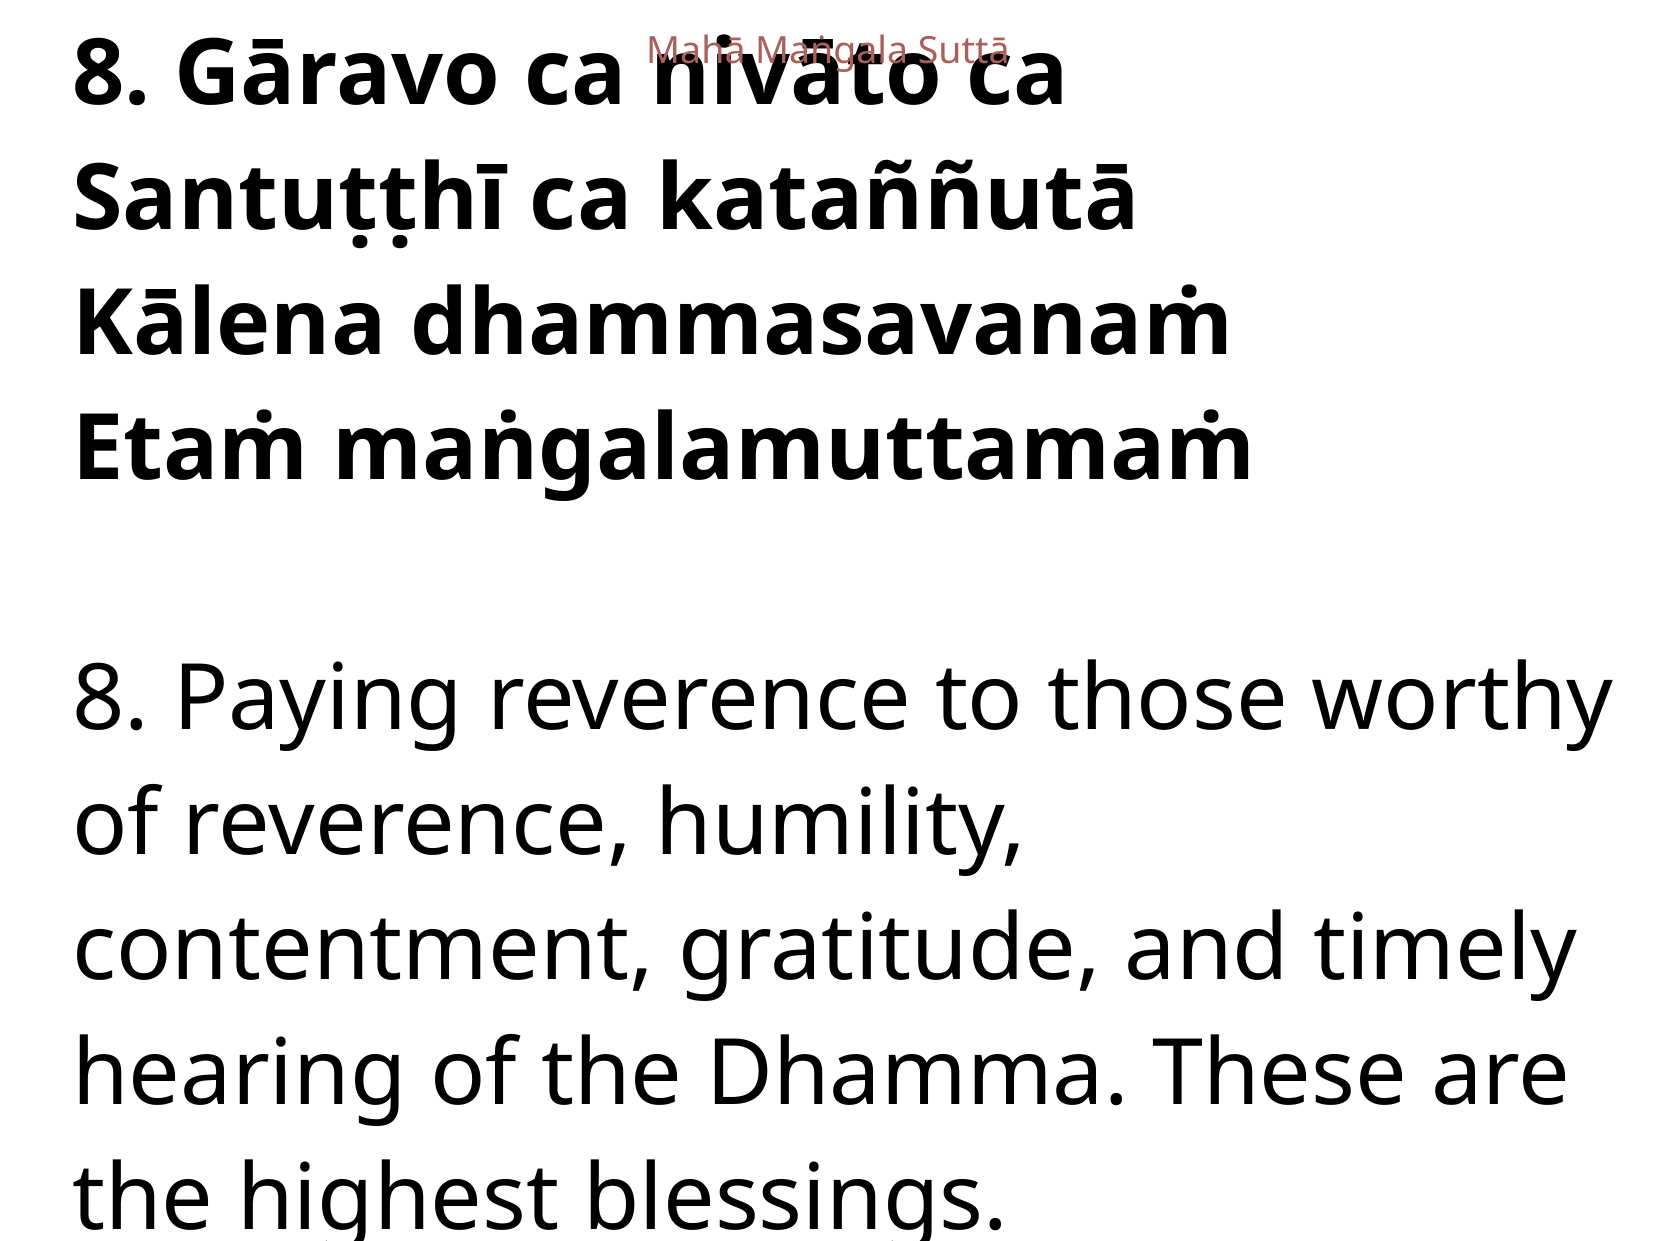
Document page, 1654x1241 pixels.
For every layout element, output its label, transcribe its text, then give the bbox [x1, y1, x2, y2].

text_box 8. Gāravo ca nivāto ca Santuṭṭhī ca kataññutā Kālena dhammasavanaṁ Etaṁ maṅgalamuttamaṁ 8. Paying reverence to those worthy of reverence, humility, contentment, gratitude, and timely hearing of the Dhamma. These are the highest blessings. [72, 97, 1631, 1203]
text_box Mahā Maṅgala Suttā [0, 16, 1653, 97]
